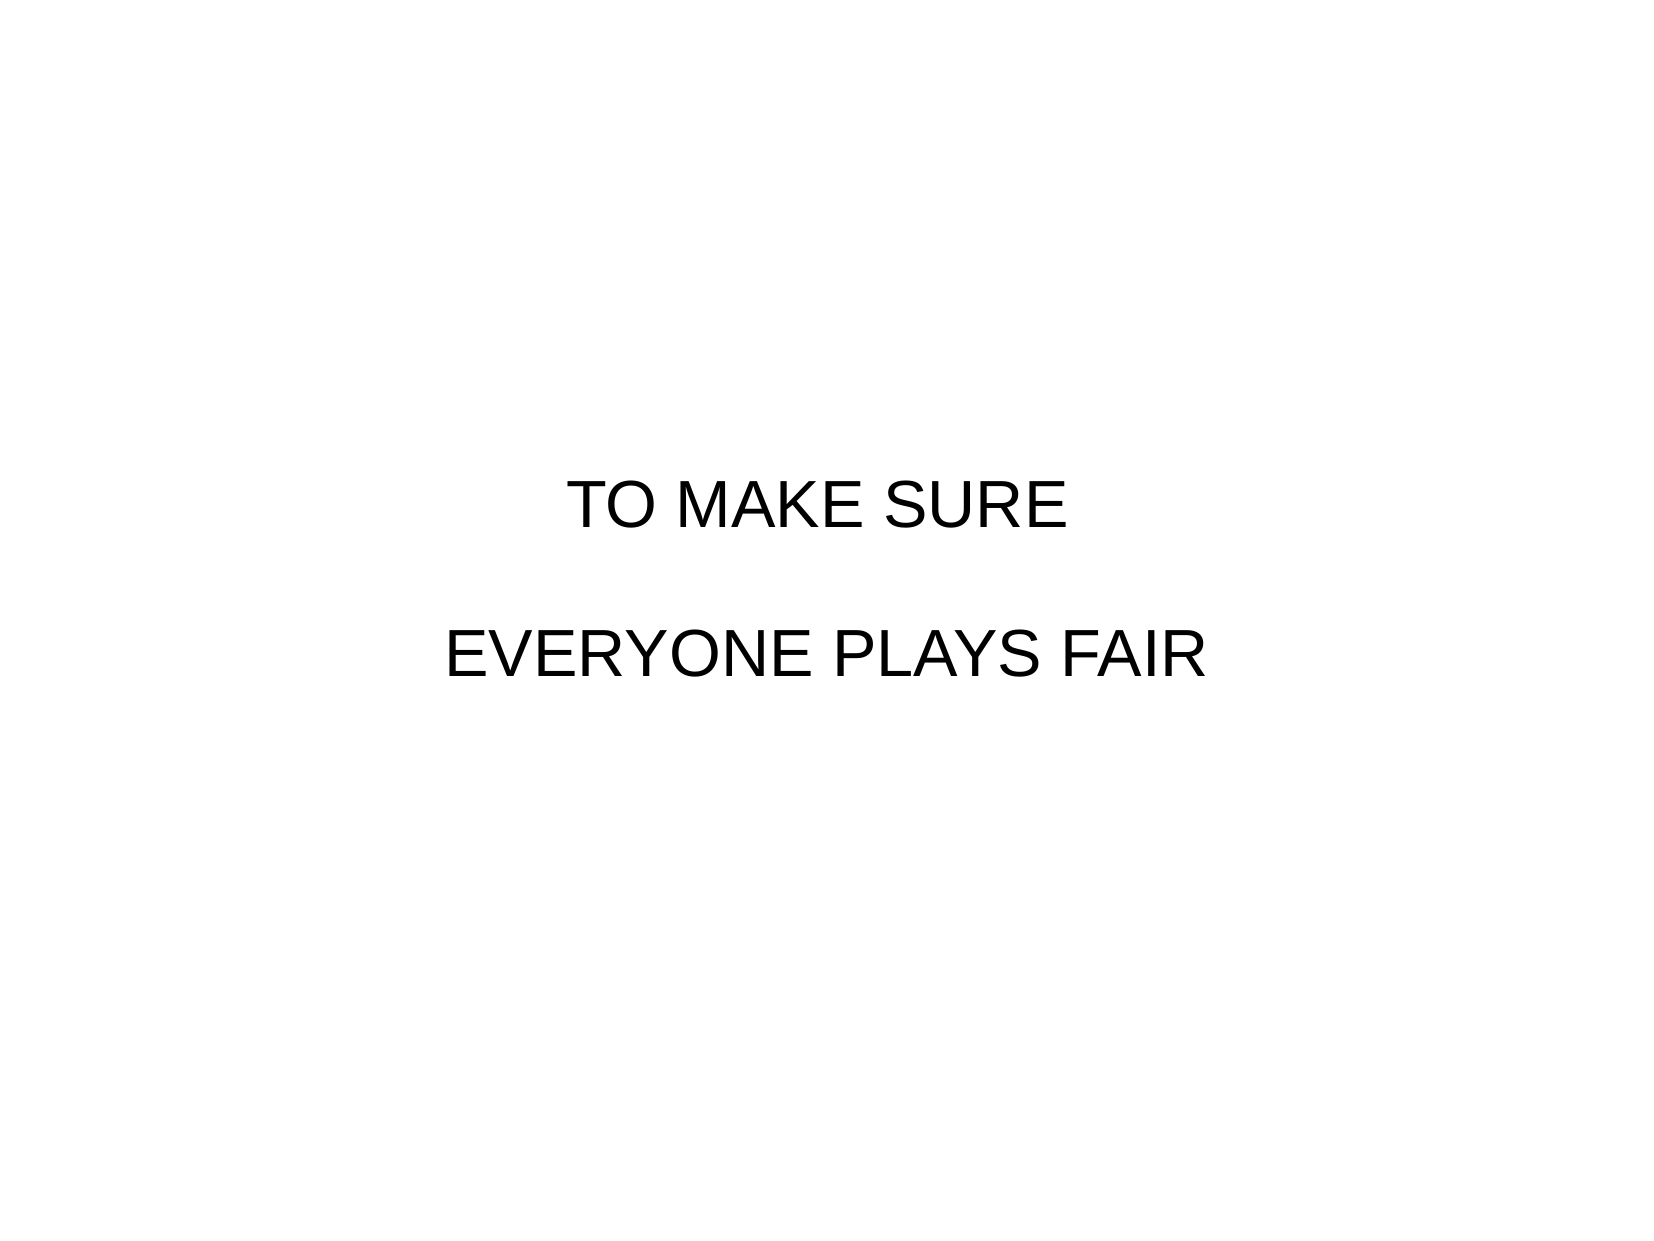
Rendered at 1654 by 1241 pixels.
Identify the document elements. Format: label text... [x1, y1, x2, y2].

subtitle TO MAKE SURE EVERYONE PLAYS FAIR [82, 49, 1571, 1109]
